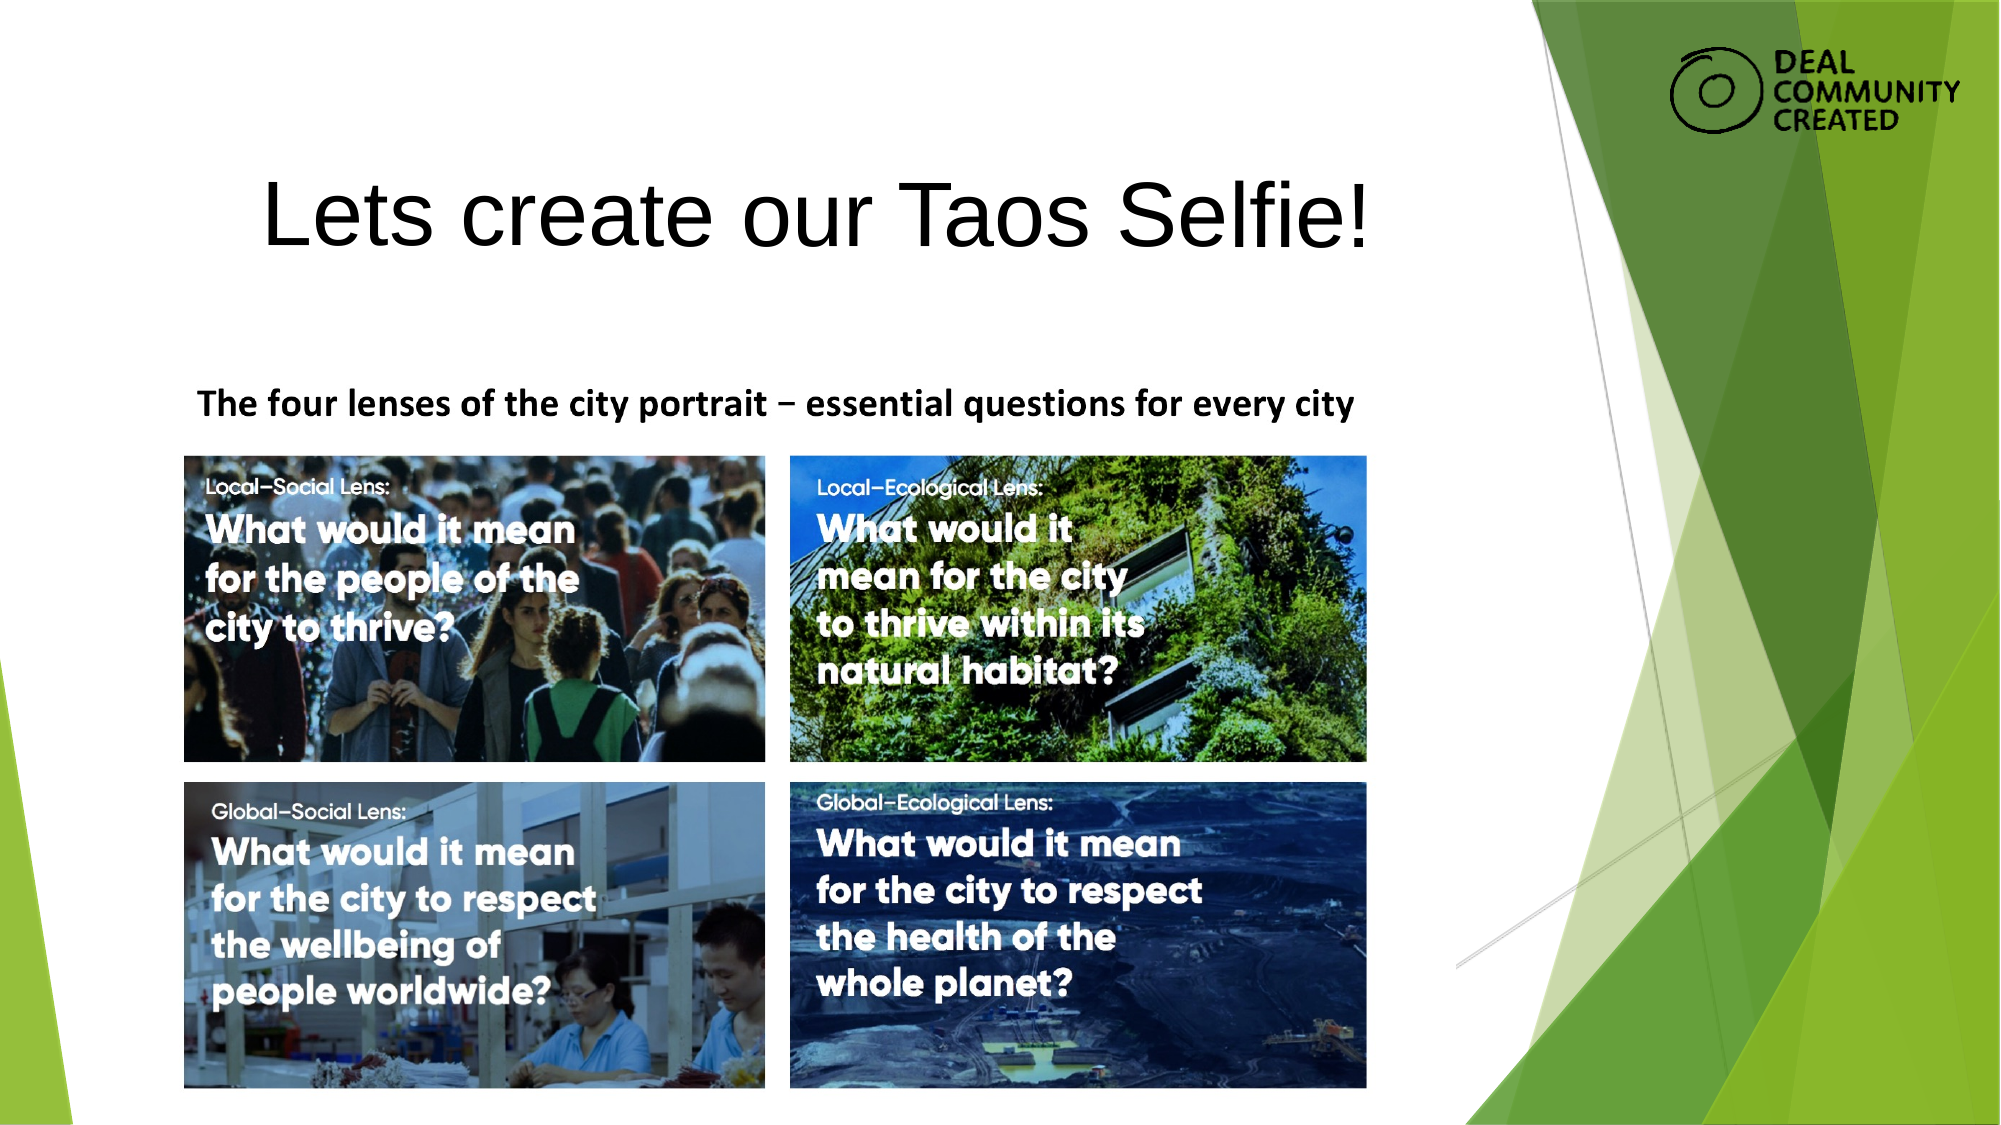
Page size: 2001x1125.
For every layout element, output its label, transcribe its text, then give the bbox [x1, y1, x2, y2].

list [99, 263, 1900, 916]
picture [1670, 47, 1960, 134]
picture [75, 350, 1456, 1125]
title Lets create our Taos Selfie! [74, 145, 1560, 281]
